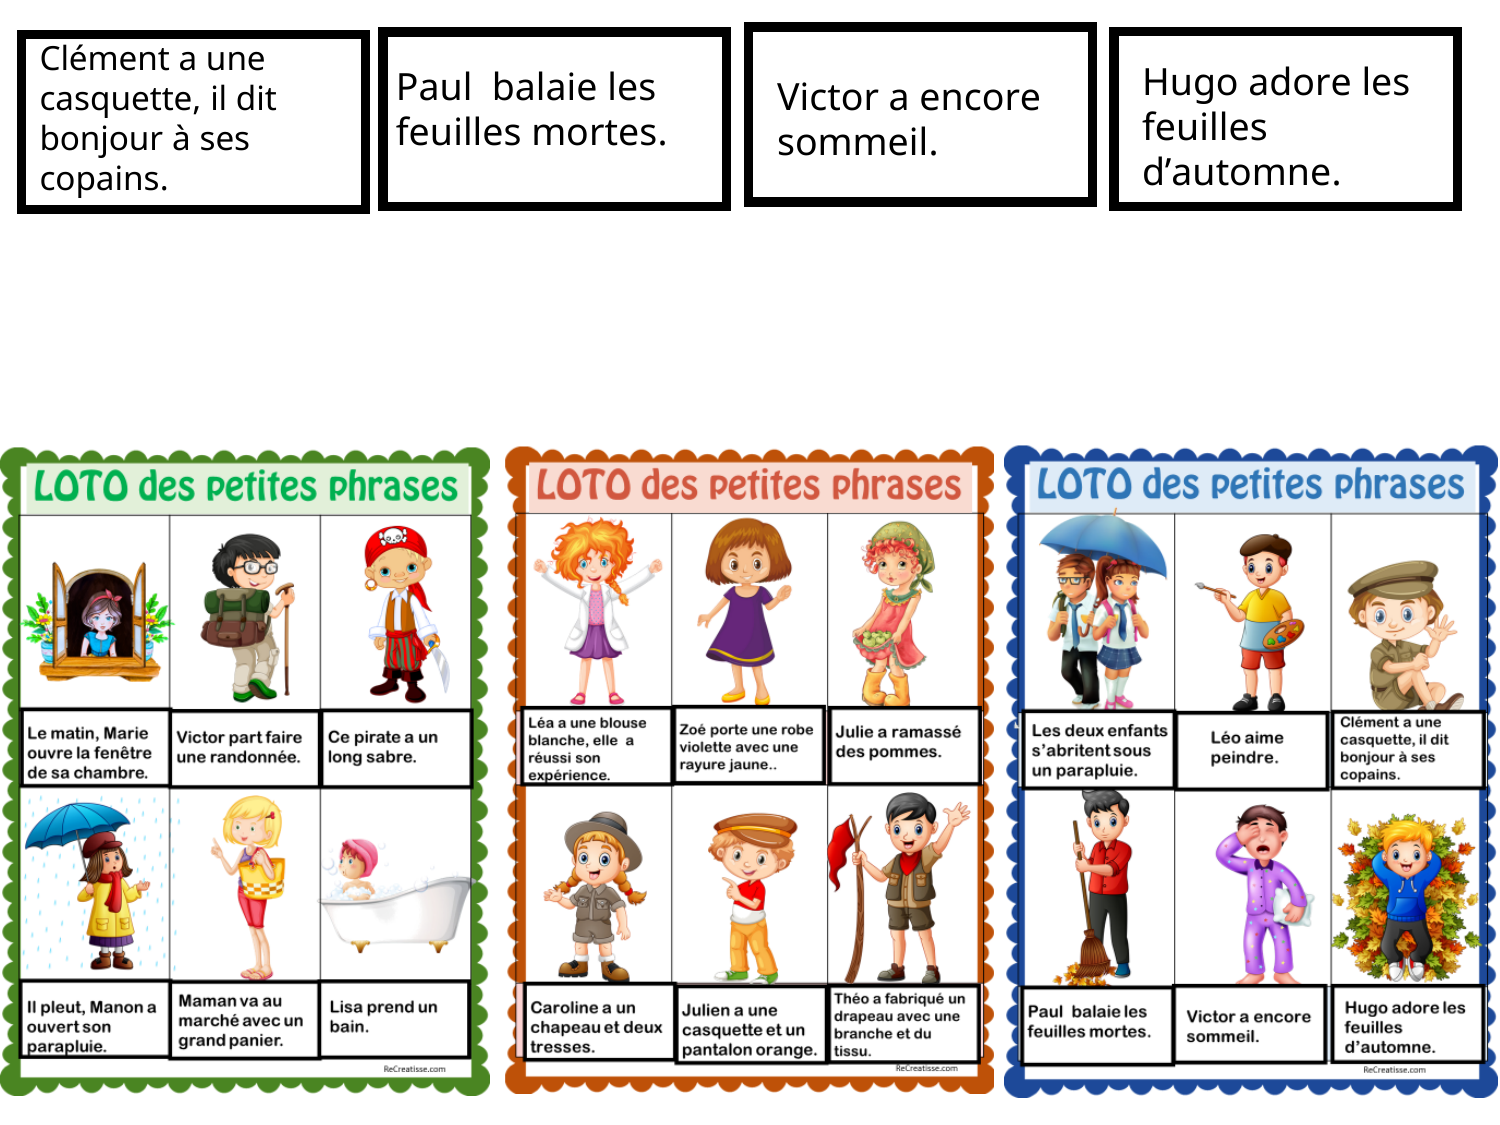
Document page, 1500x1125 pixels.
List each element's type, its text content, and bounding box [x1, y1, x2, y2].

picture [1004, 440, 1498, 1098]
text_box Hugo adore les feuilles d’automne. [1127, 50, 1468, 201]
picture [0, 442, 490, 1096]
text_box [22, 35, 366, 210]
text_box Clément a une casquette, il dit bonjour à ses copains. [25, 30, 366, 204]
text_box [383, 32, 727, 207]
text_box Victor a encore sommeil. [762, 66, 1103, 171]
text_box Paul balaie les feuilles mortes. [381, 55, 722, 160]
picture [503, 440, 994, 1094]
text_box [1114, 32, 1458, 206]
text_box [748, 27, 1092, 202]
